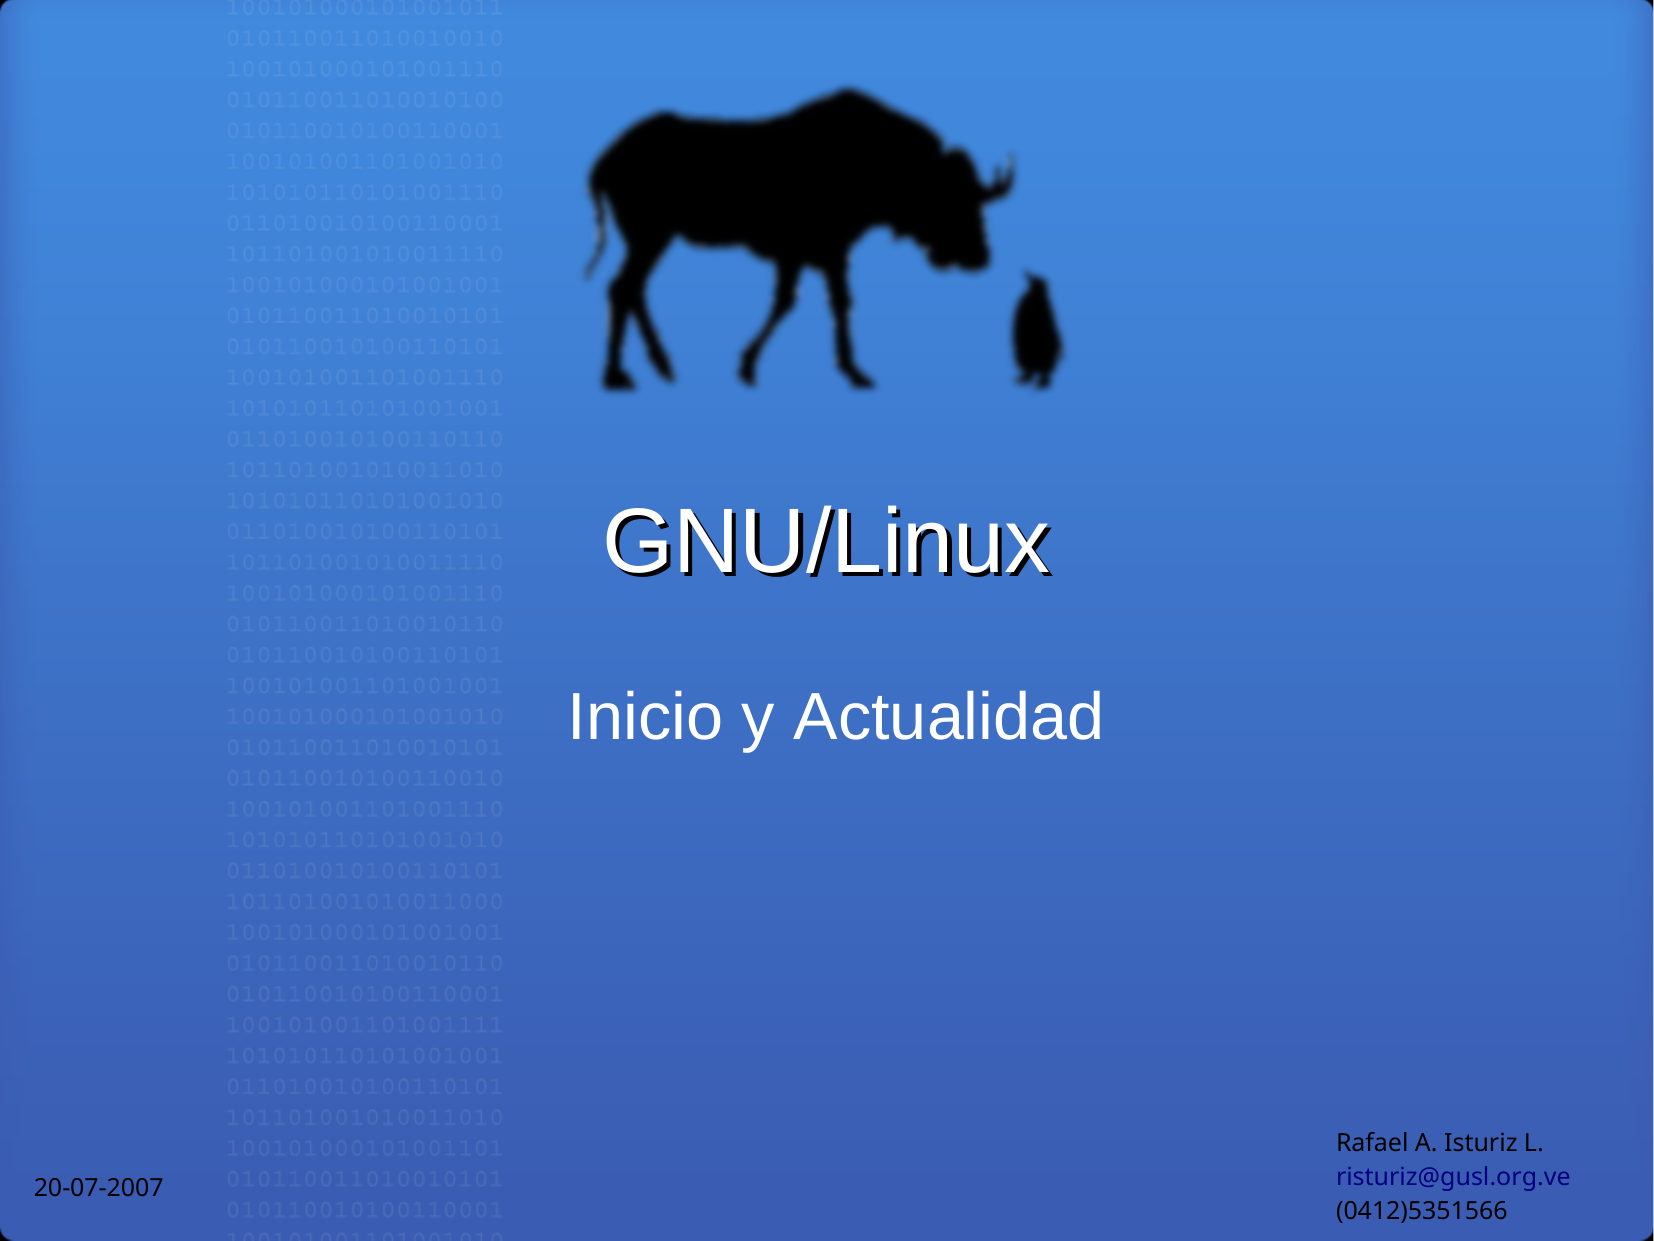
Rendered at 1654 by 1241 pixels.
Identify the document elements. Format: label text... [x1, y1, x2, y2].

text_box Rafael A. Isturiz L. risturiz@gusl.org.ve (0412)5351566 [1336, 1125, 1637, 1218]
text_box 20-07-2007 [33, 1170, 297, 1202]
list Inicio y Actualidad [121, 679, 1534, 1186]
title GNU/Linux [120, 437, 1533, 645]
picture [0, 0, 1654, 1241]
